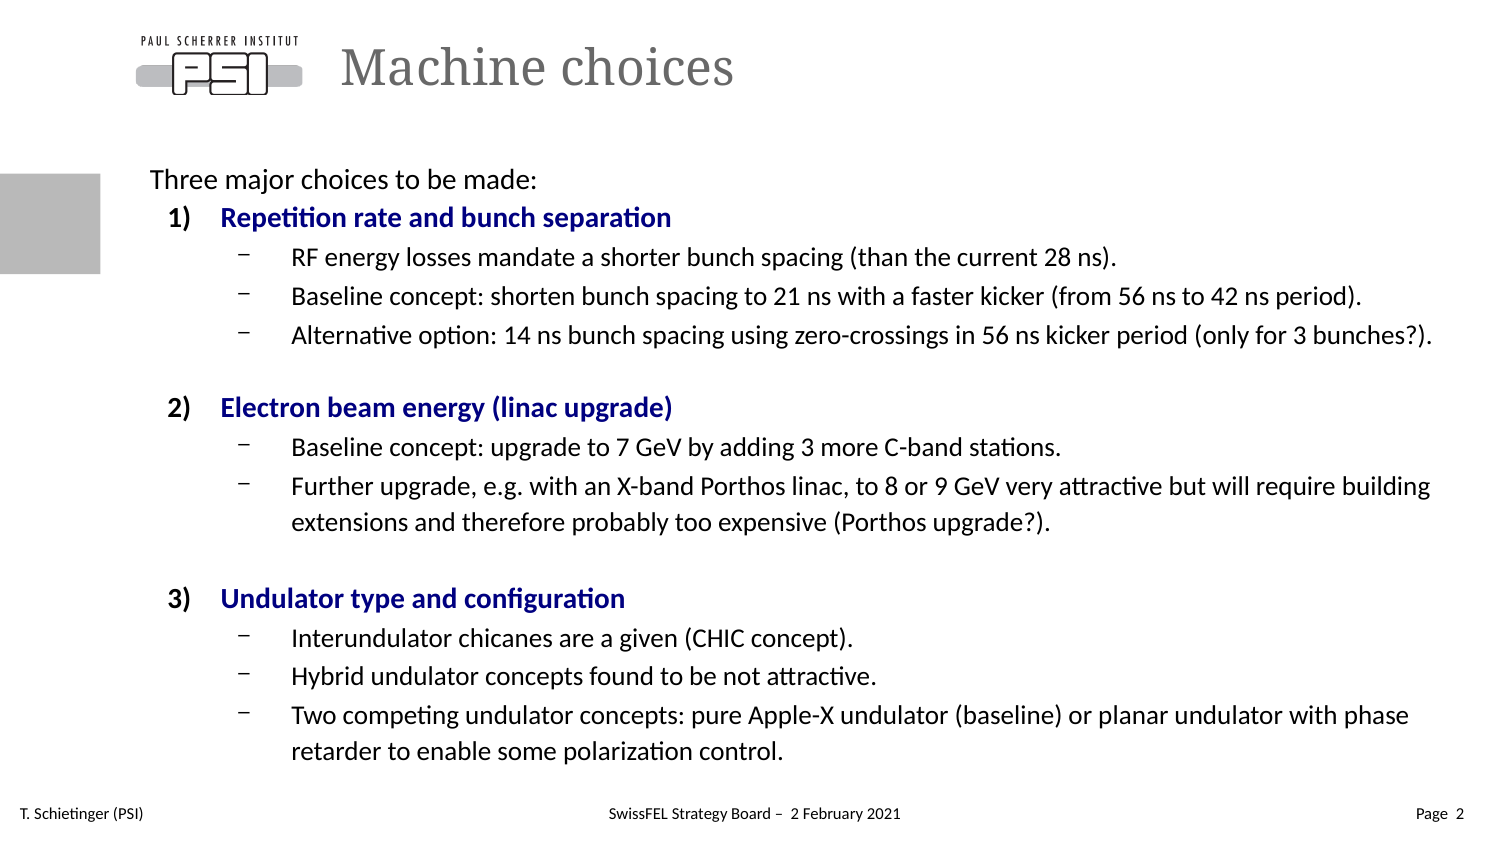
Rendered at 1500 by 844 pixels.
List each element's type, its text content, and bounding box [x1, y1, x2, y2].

title Machine choices [340, 35, 1442, 98]
list Three major choices to be made: Repetition rate and bunch separation RF energy losses mandate a shorter bunch spacing (than the current 28 ns). Baseline concept: shorten bunch spacing to 21 ns with a faster kicker (from 56 ns to 42 ns period). Alternative option: 14 ns bunch spacing using zero-crossings in 56 ns kicker period (only for 3 bunches?). Electron beam energy (linac upgrade) Baseline concept: upgrade to 7 GeV by adding 3 more C-band stations. Further upgrade, e.g. with an X-band Porthos linac, to 8 or 9 GeV very attractive but will require building extensions and therefore probably too expensive (Porthos upgrade?). Undulator type and configuration Interundulator chicanes are a given (CHIC concept). Hybrid undulator concepts found to be not attractive. Two competing undulator concepts: pure Apple-X undulator (baseline) or planar undulator with phase retarder to enable some polarization control. [149, 160, 1450, 783]
